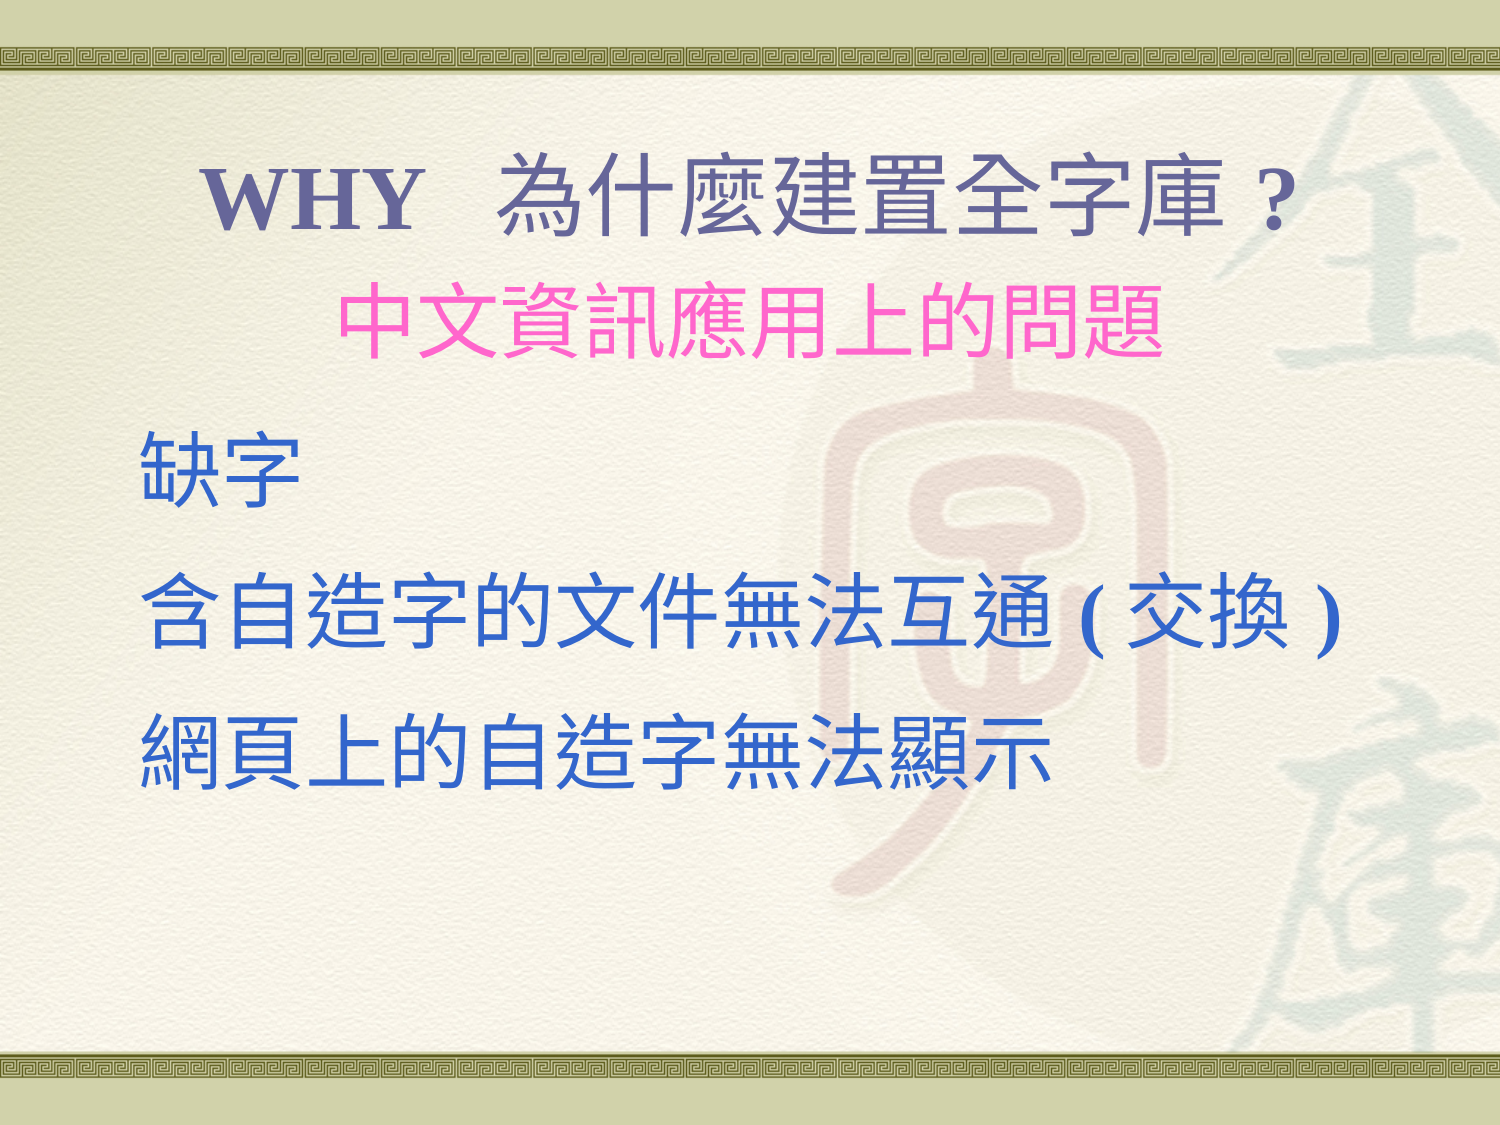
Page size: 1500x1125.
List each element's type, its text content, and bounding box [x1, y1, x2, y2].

title WHY 為什麼建置全字庫? 中文資訊應用上的問題 [112, 136, 1388, 363]
list 缺字 含自造字的文件無法互通(交換) 網頁上的自造字無法顯示 [123, 397, 1399, 854]
picture [0, 0, 1500, 1125]
